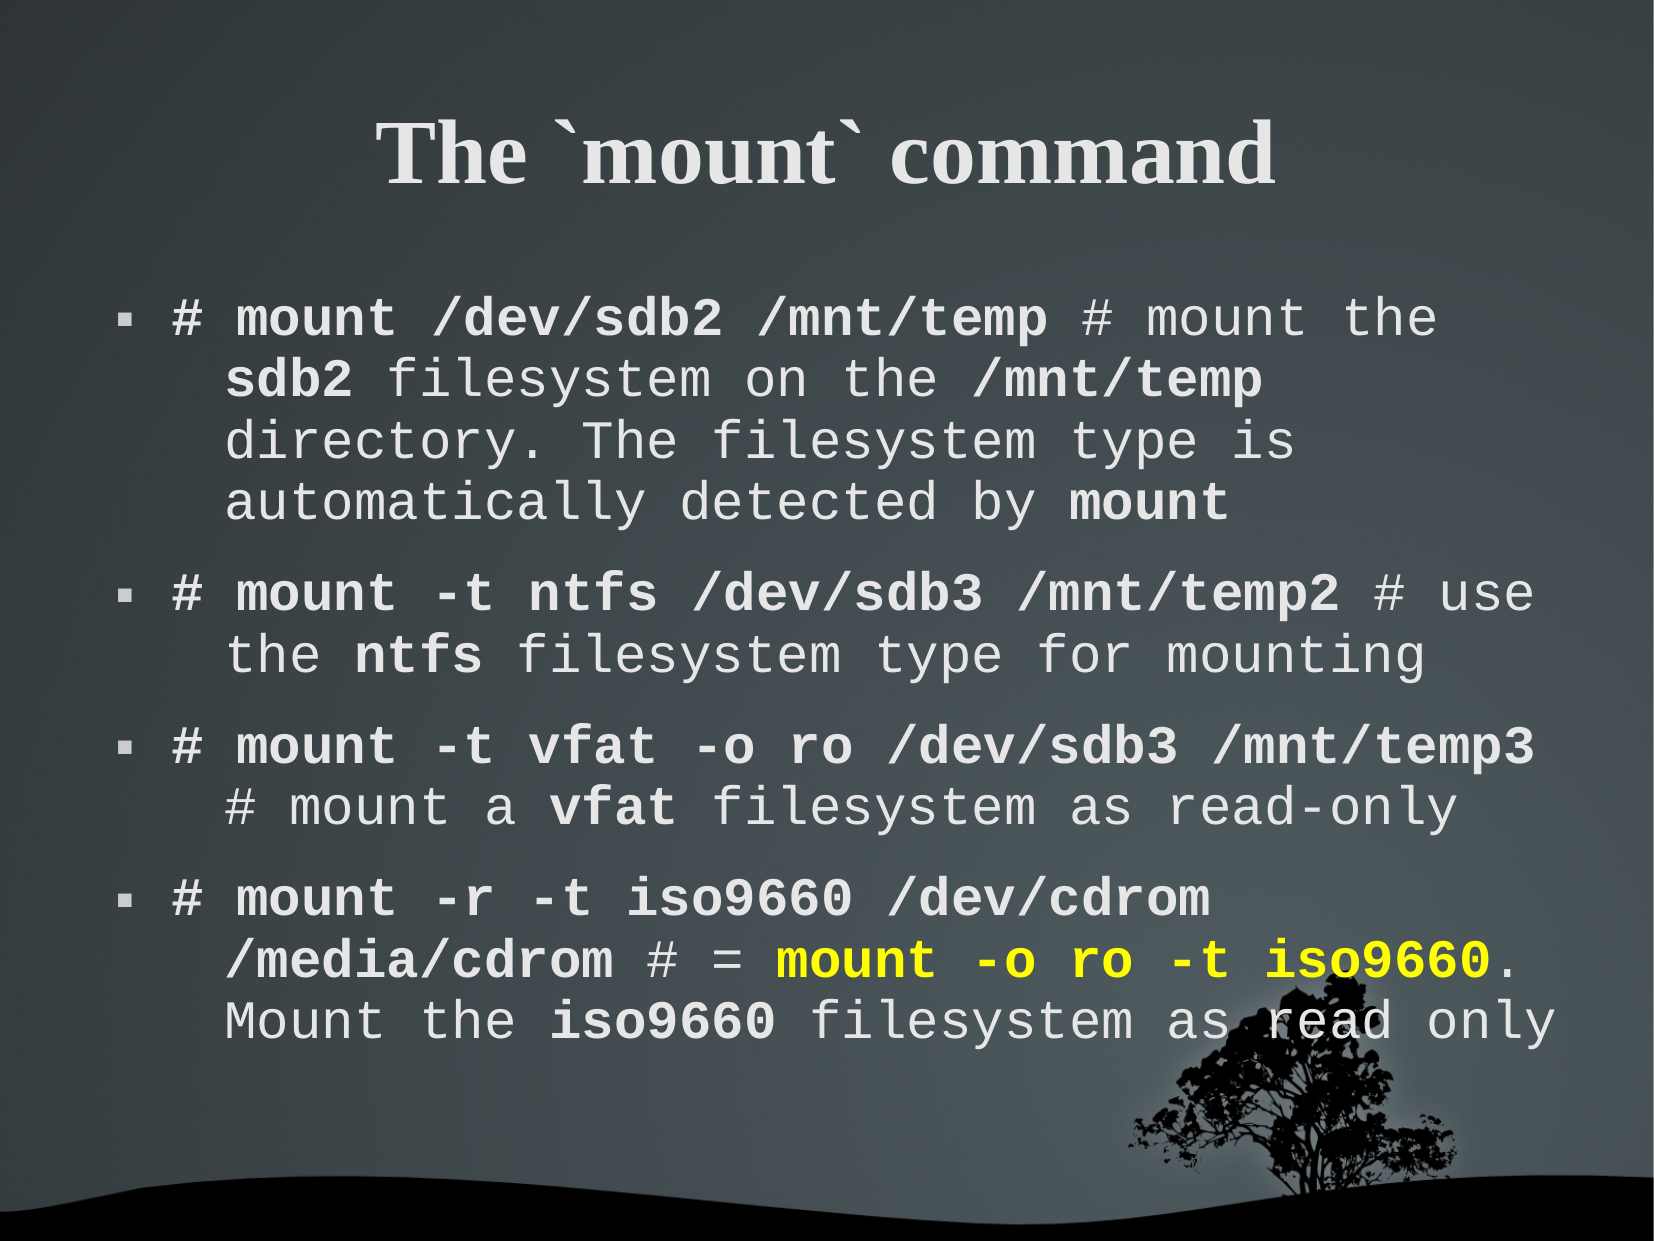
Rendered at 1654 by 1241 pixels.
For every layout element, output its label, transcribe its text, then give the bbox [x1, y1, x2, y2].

title The `mount` command [82, 49, 1571, 257]
list # mount /dev/sdb2 /mnt/temp # mount the sdb2 filesystem on the /mnt/temp directory. The filesystem type is automatically detected by mount # mount -t ntfs /dev/sdb3 /mnt/temp2 # use the ntfs filesystem type for mounting # mount -t vfat -o ro /dev/sdb3 /mnt/temp3 # mount a vfat filesystem as read-only # mount -r -t iso9660 /dev/cdrom /media/cdrom # = mount -o ro -t iso9660. Mount the iso9660 filesystem as read only [82, 290, 1571, 1215]
picture [0, 0, 1654, 1241]
